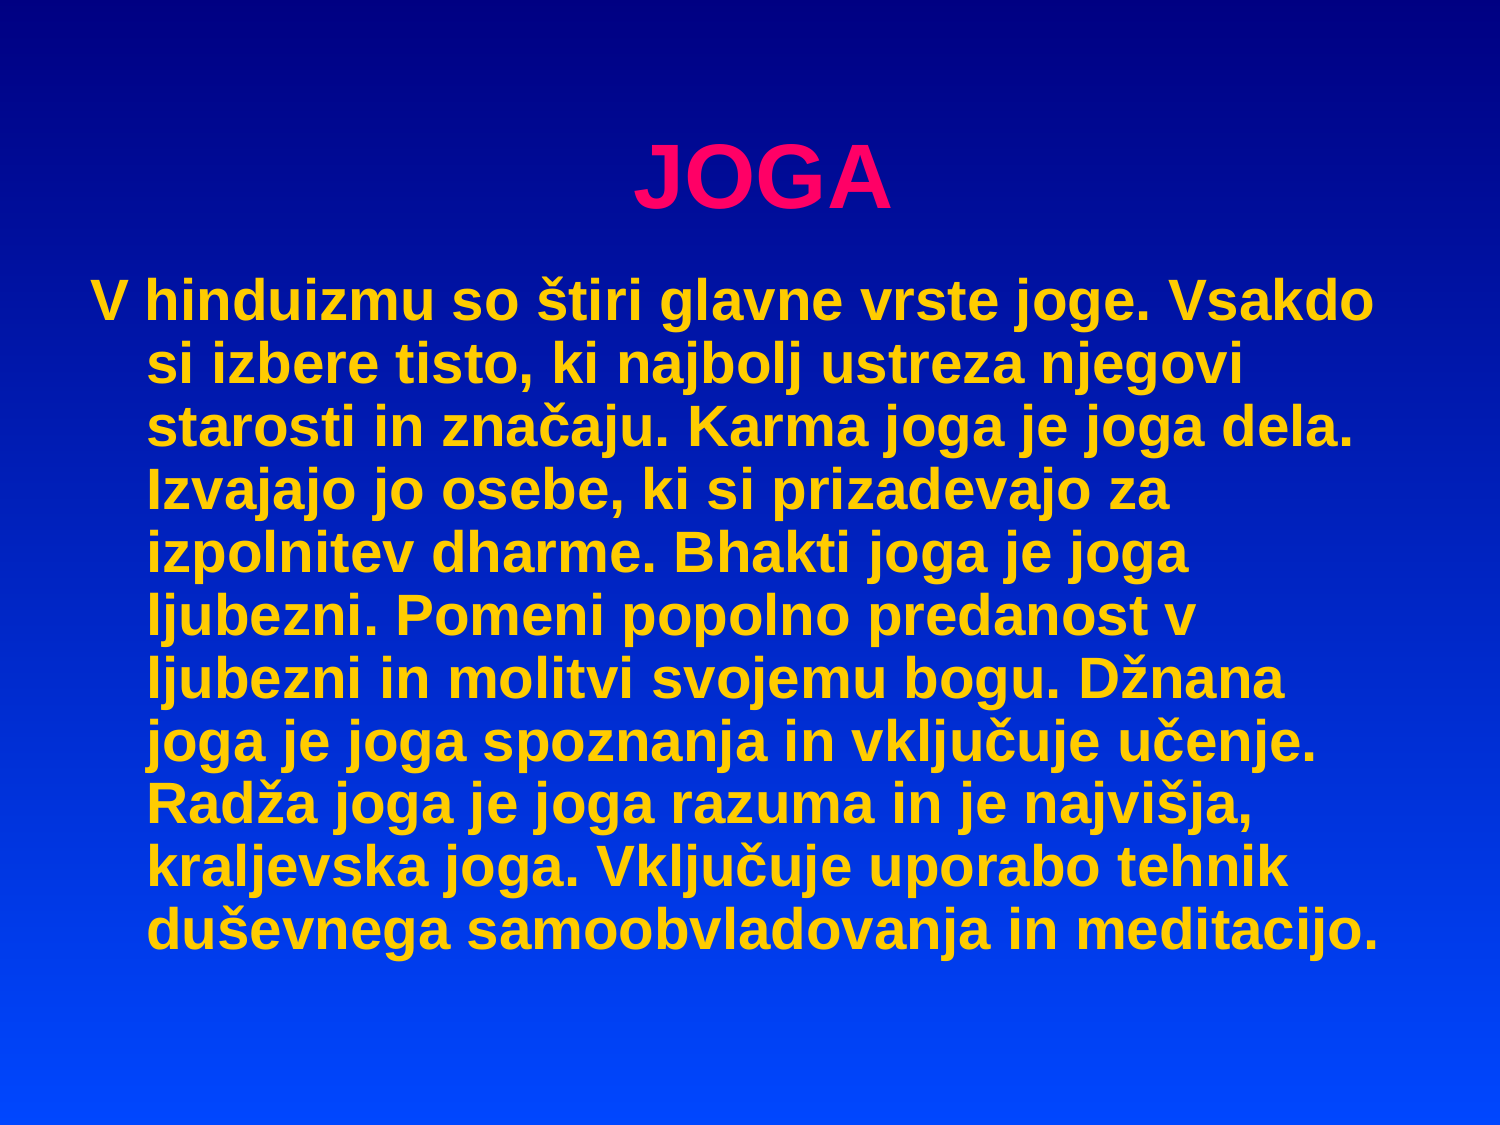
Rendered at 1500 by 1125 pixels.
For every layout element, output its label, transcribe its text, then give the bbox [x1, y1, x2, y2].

list V hinduizmu so štiri glavne vrste joge. Vsakdo si izbere tisto, ki najbolj ustreza njegovi starosti in značaju. Karma joga je joga dela. Izvajajo jo osebe, ki si prizadevajo za izpolnitev dharme. Bhakti joga je joga ljubezni. Pomeni popolno predanost v ljubezni in molitvi svojemu bogu. Džnana joga je joga spoznanja in vključuje učenje. Radža joga je joga razuma in je najvišja, kraljevska joga. Vključuje uporabo tehnik duševnega samoobvladovanja in meditacijo. [75, 262, 1425, 1005]
title JOGA [88, 78, 1439, 266]
